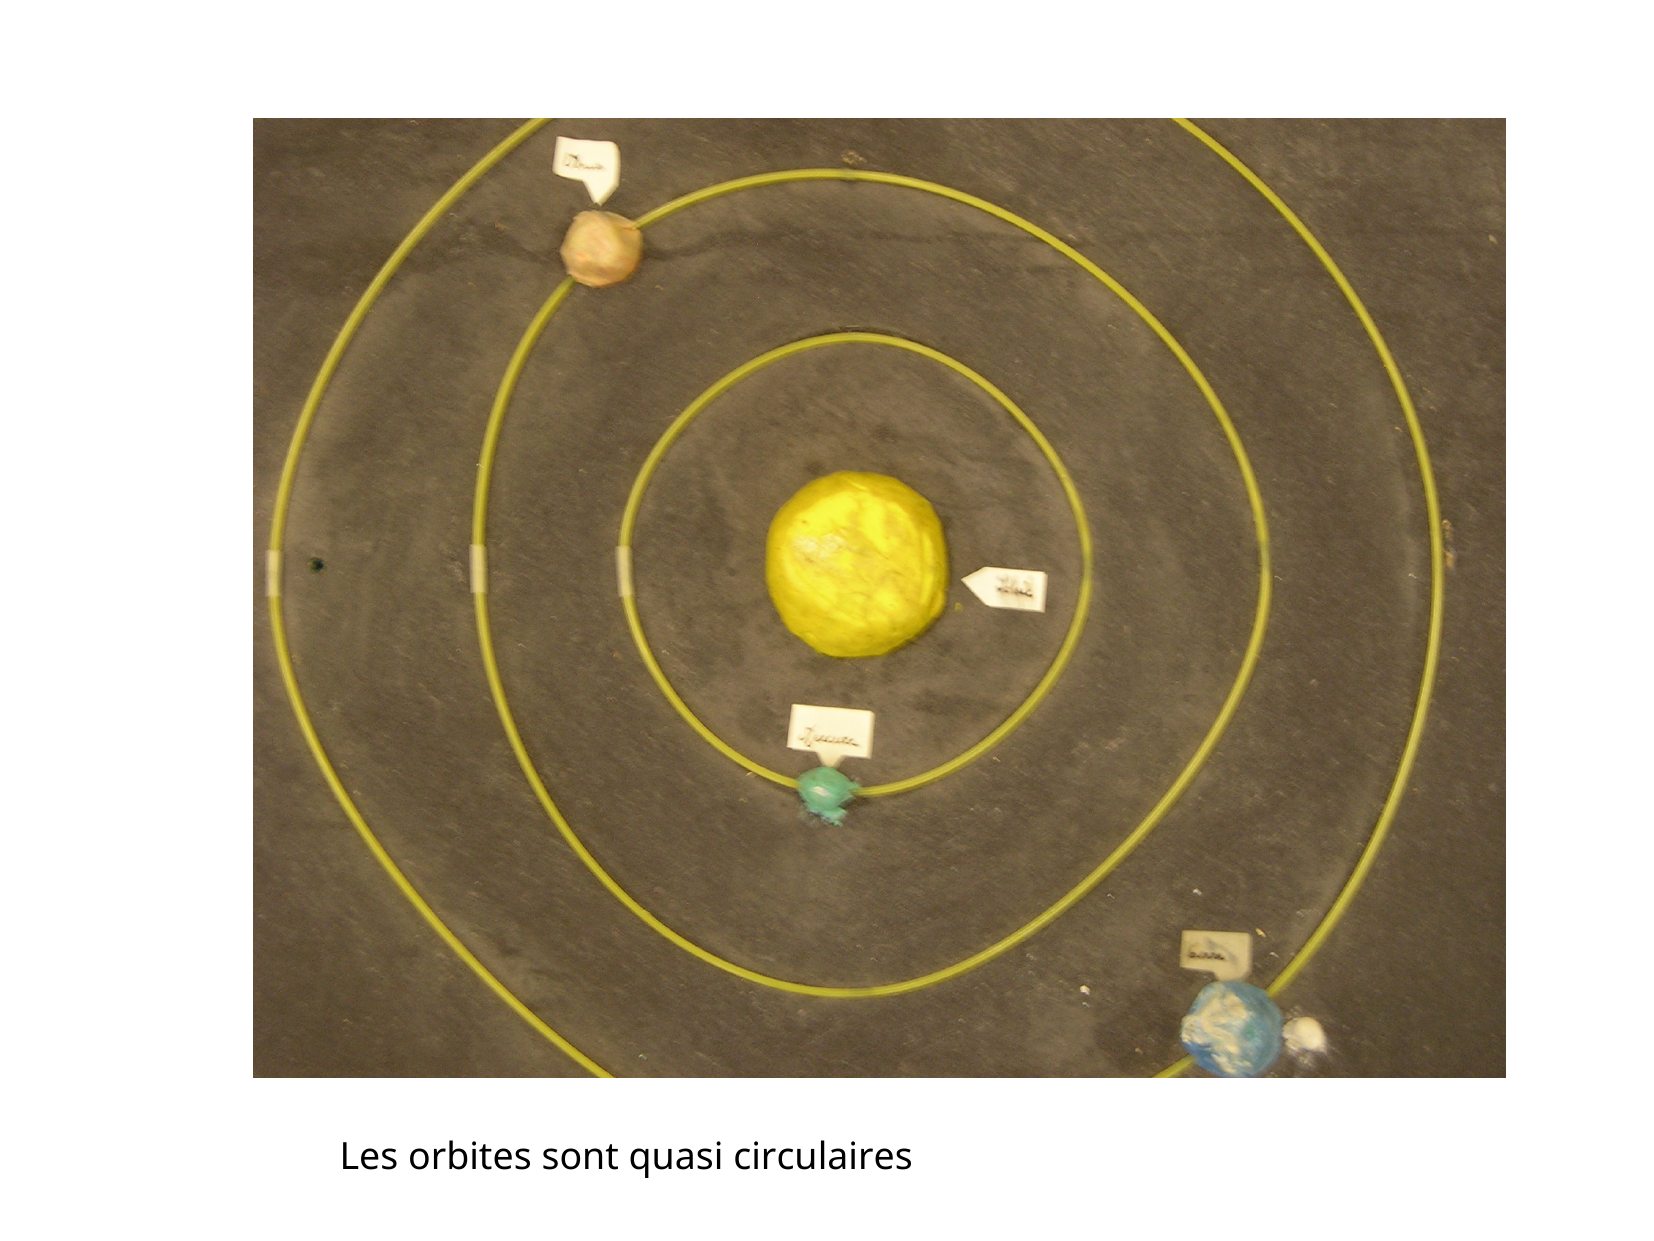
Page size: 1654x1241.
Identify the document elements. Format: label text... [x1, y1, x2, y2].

picture [253, 118, 1506, 1078]
text_box Les orbites sont quasi circulaires [324, 1122, 1388, 1181]
